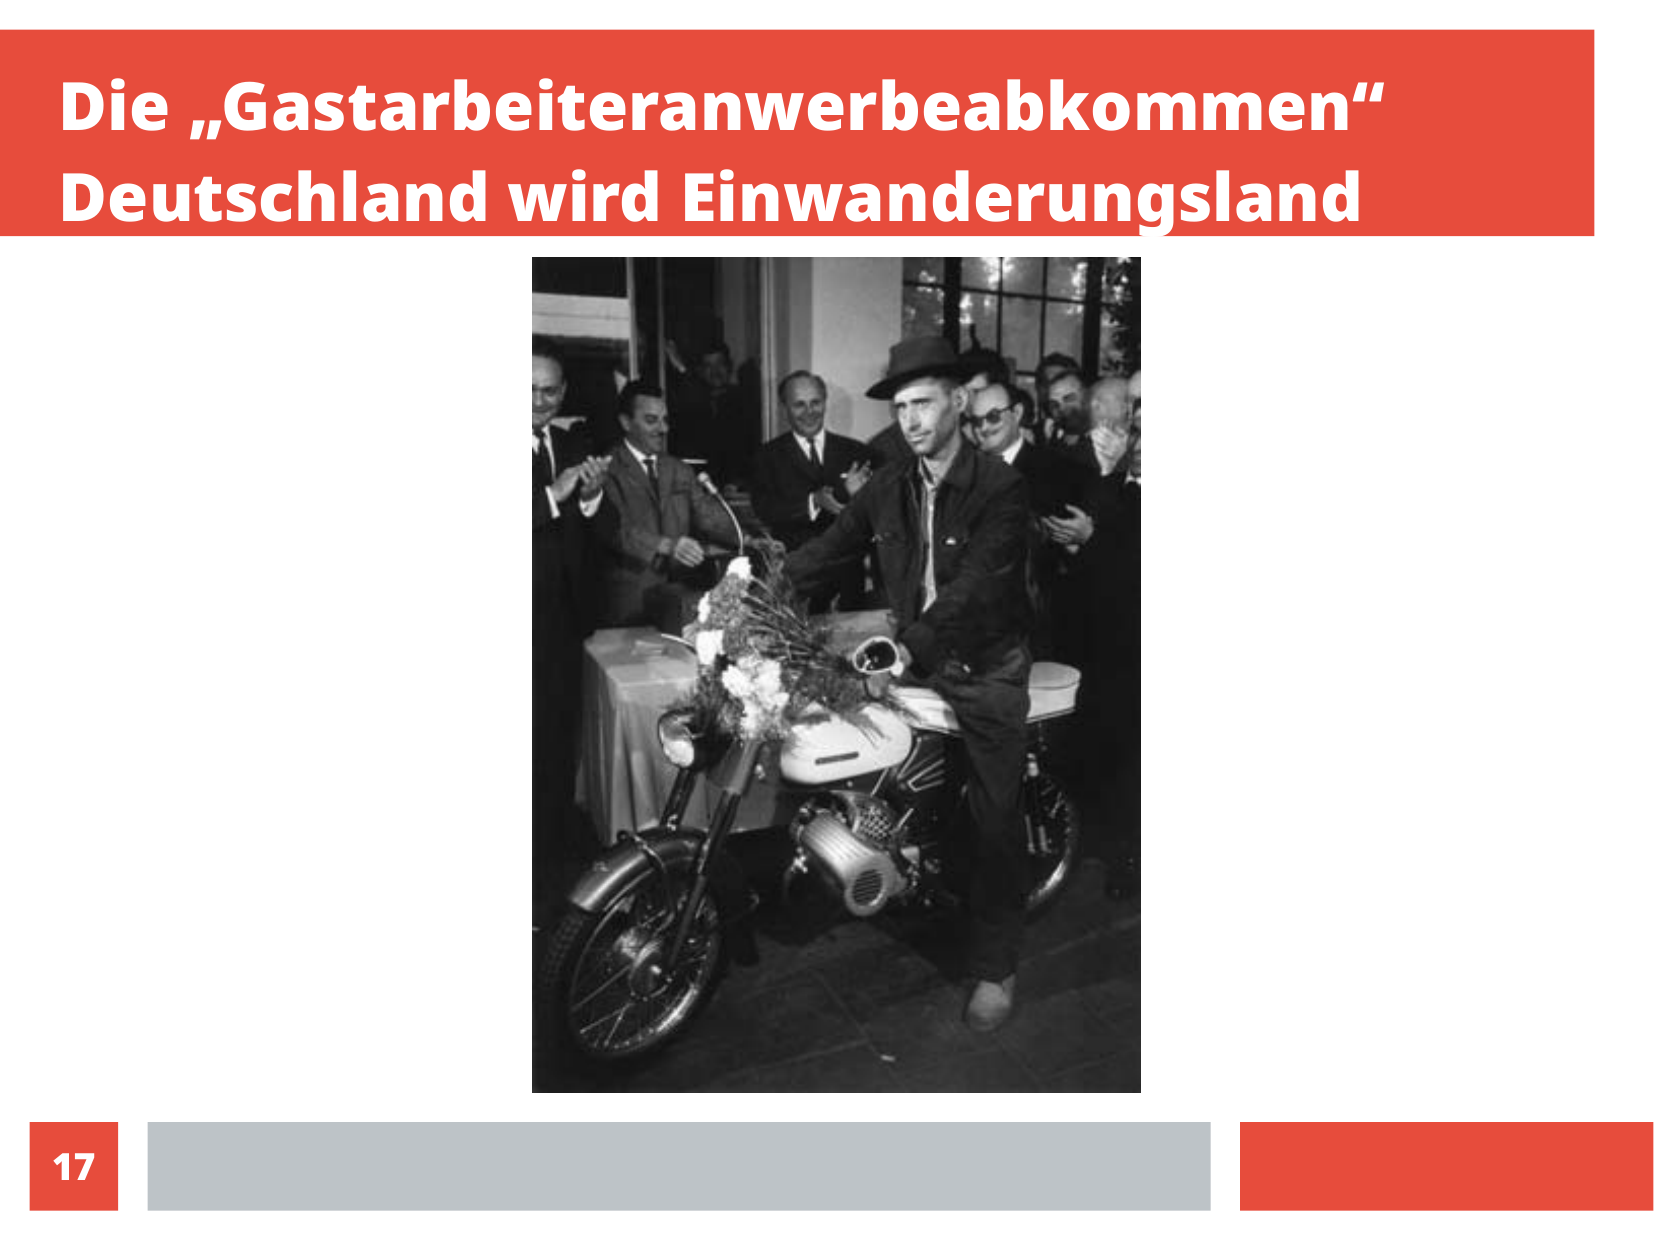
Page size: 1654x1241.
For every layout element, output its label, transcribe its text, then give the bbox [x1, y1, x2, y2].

title Die „Gastarbeiteranwerbeabkommen“ Deutschland wird Einwanderungsland [59, 59, 1595, 207]
picture [532, 257, 1141, 1093]
